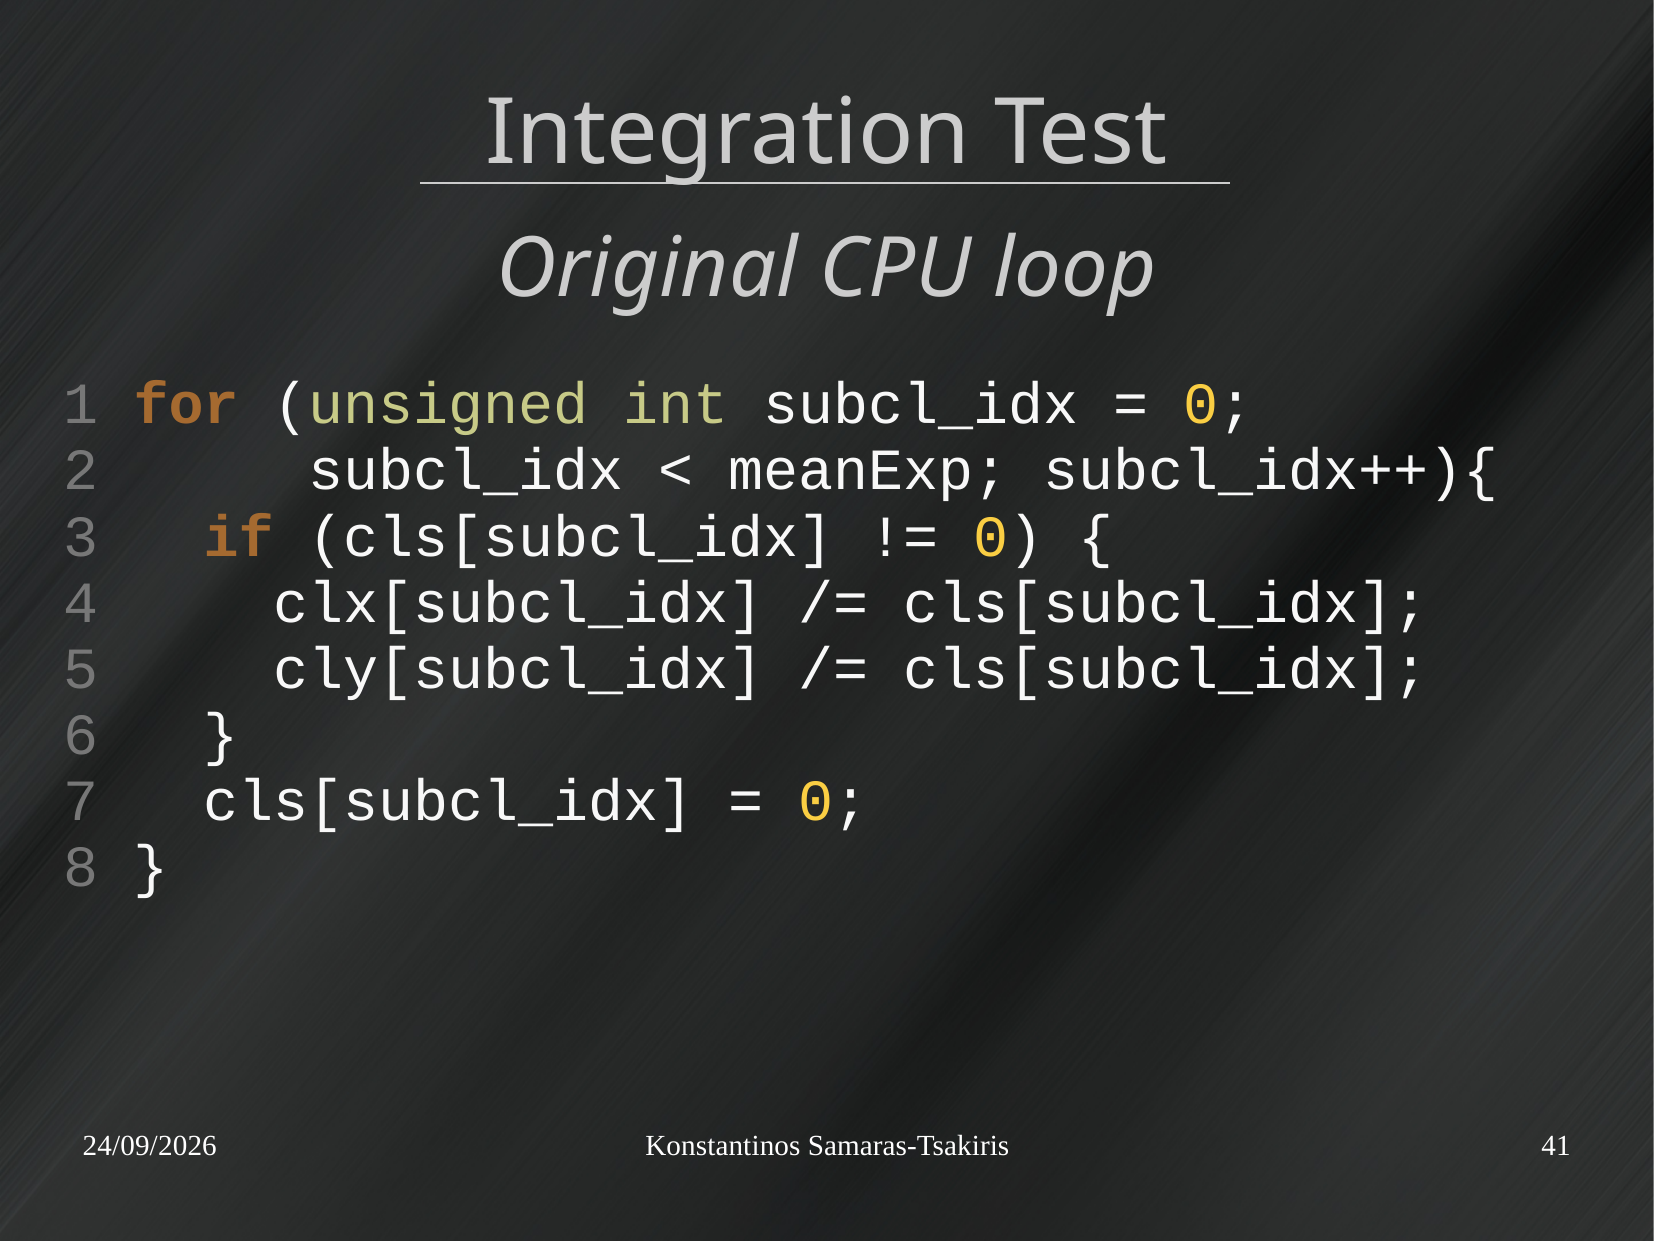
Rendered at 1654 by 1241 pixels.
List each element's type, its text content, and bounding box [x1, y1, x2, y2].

text_box 1 for (unsigned int subcl_idx = 0; 2 subcl_idx < meanExp; subcl_idx++){ 3 if (cls[subcl_idx] != 0) { 4 clx[subcl_idx] /= cls[subcl_idx]; 5 cly[subcl_idx] /= cls[subcl_idx]; 6 } 7 cls[subcl_idx] = 0; 8 } [0, 368, 1514, 1089]
picture [0, 0, 1654, 1241]
title Integration Test Original CPU loop [82, 53, 1571, 314]
